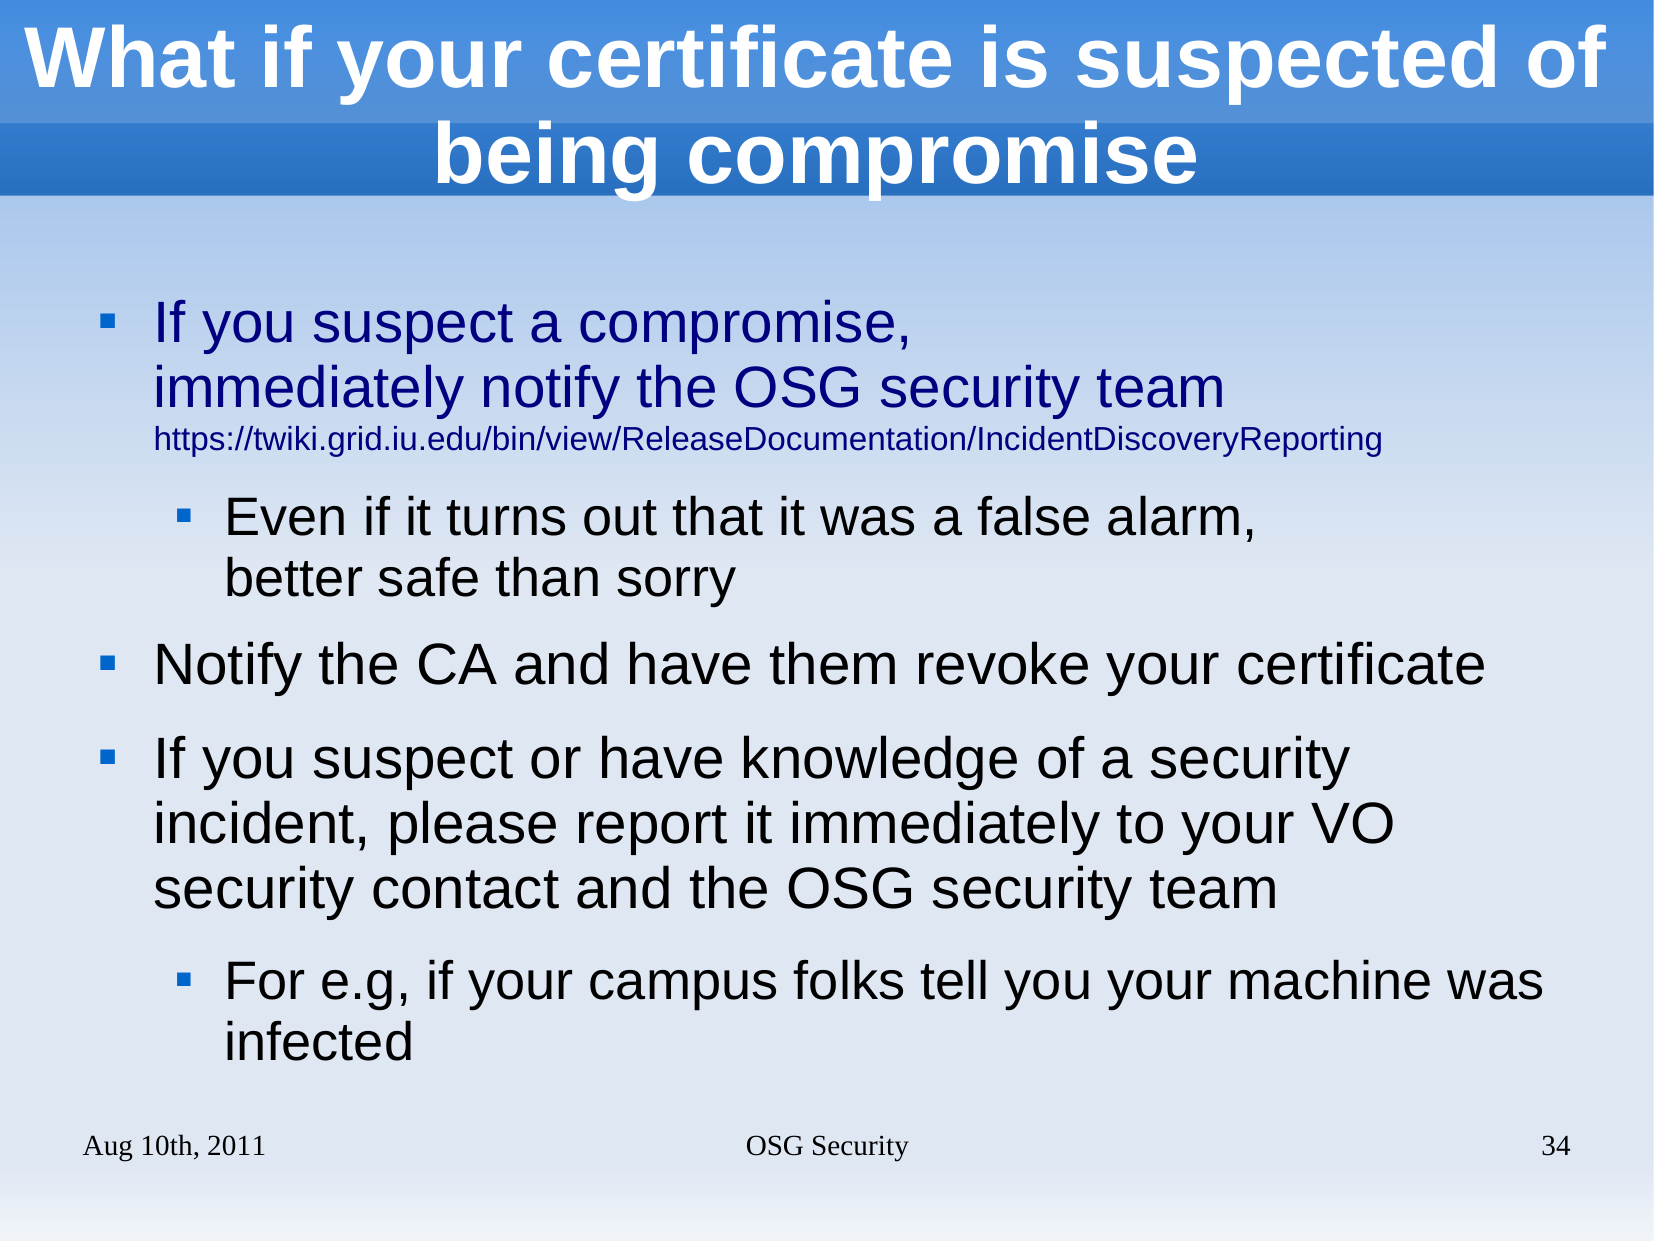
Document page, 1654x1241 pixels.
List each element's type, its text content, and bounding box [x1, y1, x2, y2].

title What if your certificate is suspected of being compromise [20, 9, 1613, 203]
list If you suspect a compromise, immediately notify the OSG security team https://twiki.grid.iu.edu/bin/view/ReleaseDocumentation/IncidentDiscoveryReporting Even if it turns out that it was a false alarm, better safe than sorry Notify the CA and have them revoke your certificate If you suspect or have knowledge of a security incident, please report it immediately to your VO security contact and the OSG security team For e.g, if your campus folks tell you your machine was infected [82, 290, 1571, 1094]
picture [0, 0, 1654, 1241]
